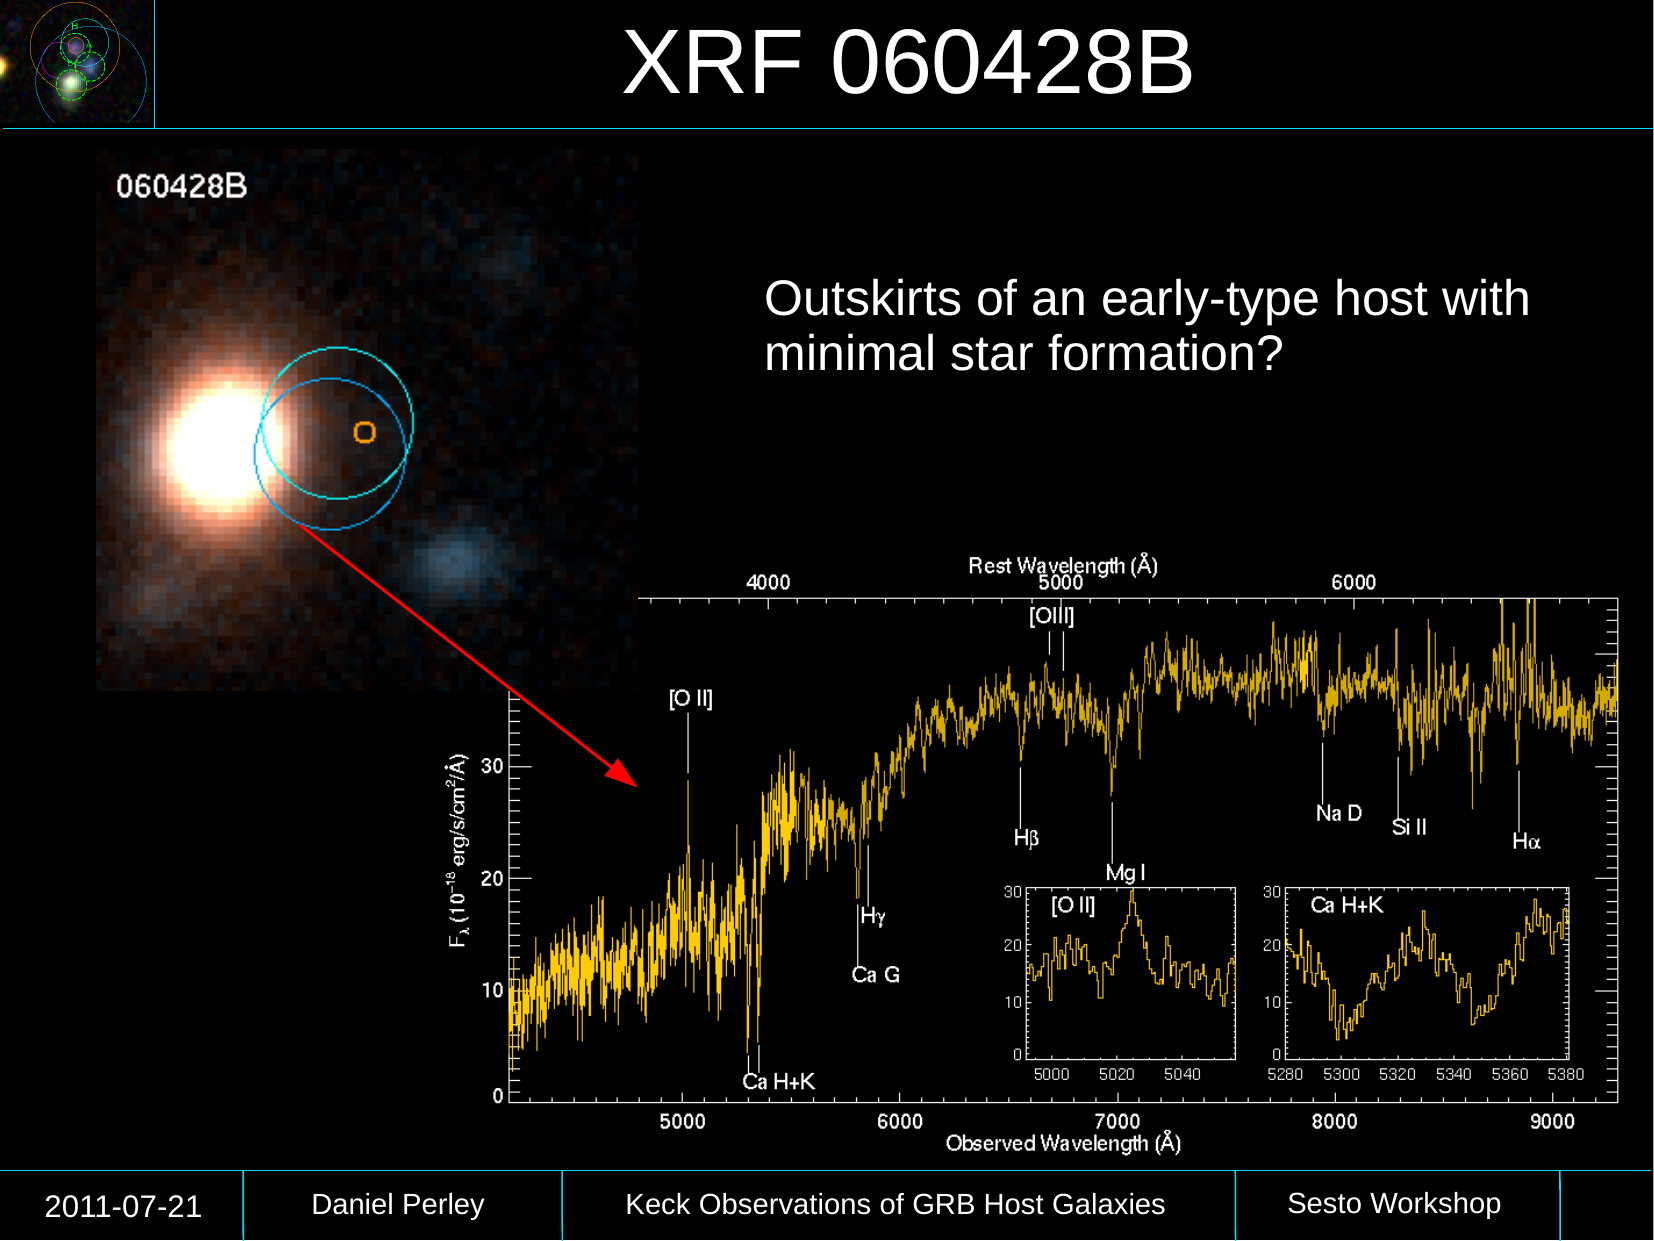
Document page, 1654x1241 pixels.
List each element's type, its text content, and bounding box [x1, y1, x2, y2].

picture [0, 0, 151, 123]
text_box Outskirts of an early-type host with minimal star formation? [750, 262, 1613, 389]
picture [96, 149, 1644, 1159]
title XRF 060428B [165, 10, 1654, 114]
